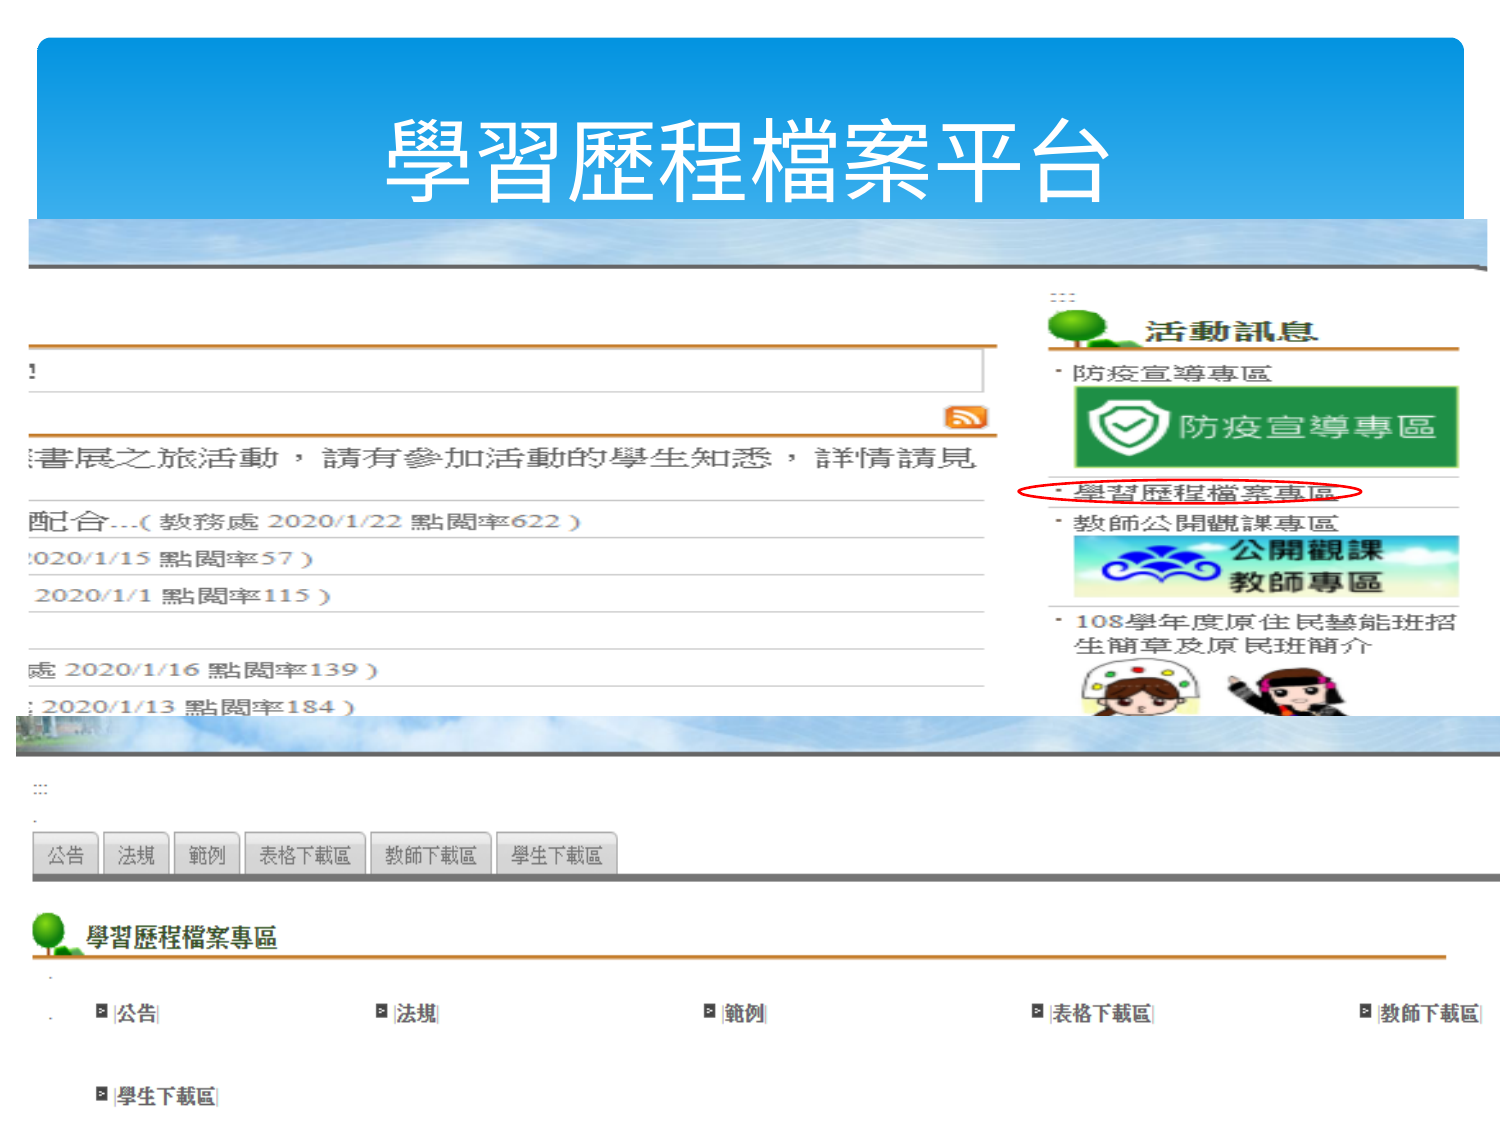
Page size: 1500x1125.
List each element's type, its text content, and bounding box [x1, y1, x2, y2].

picture [16, 219, 1500, 1124]
title 學習歷程檔案平台 [75, 55, 1426, 219]
